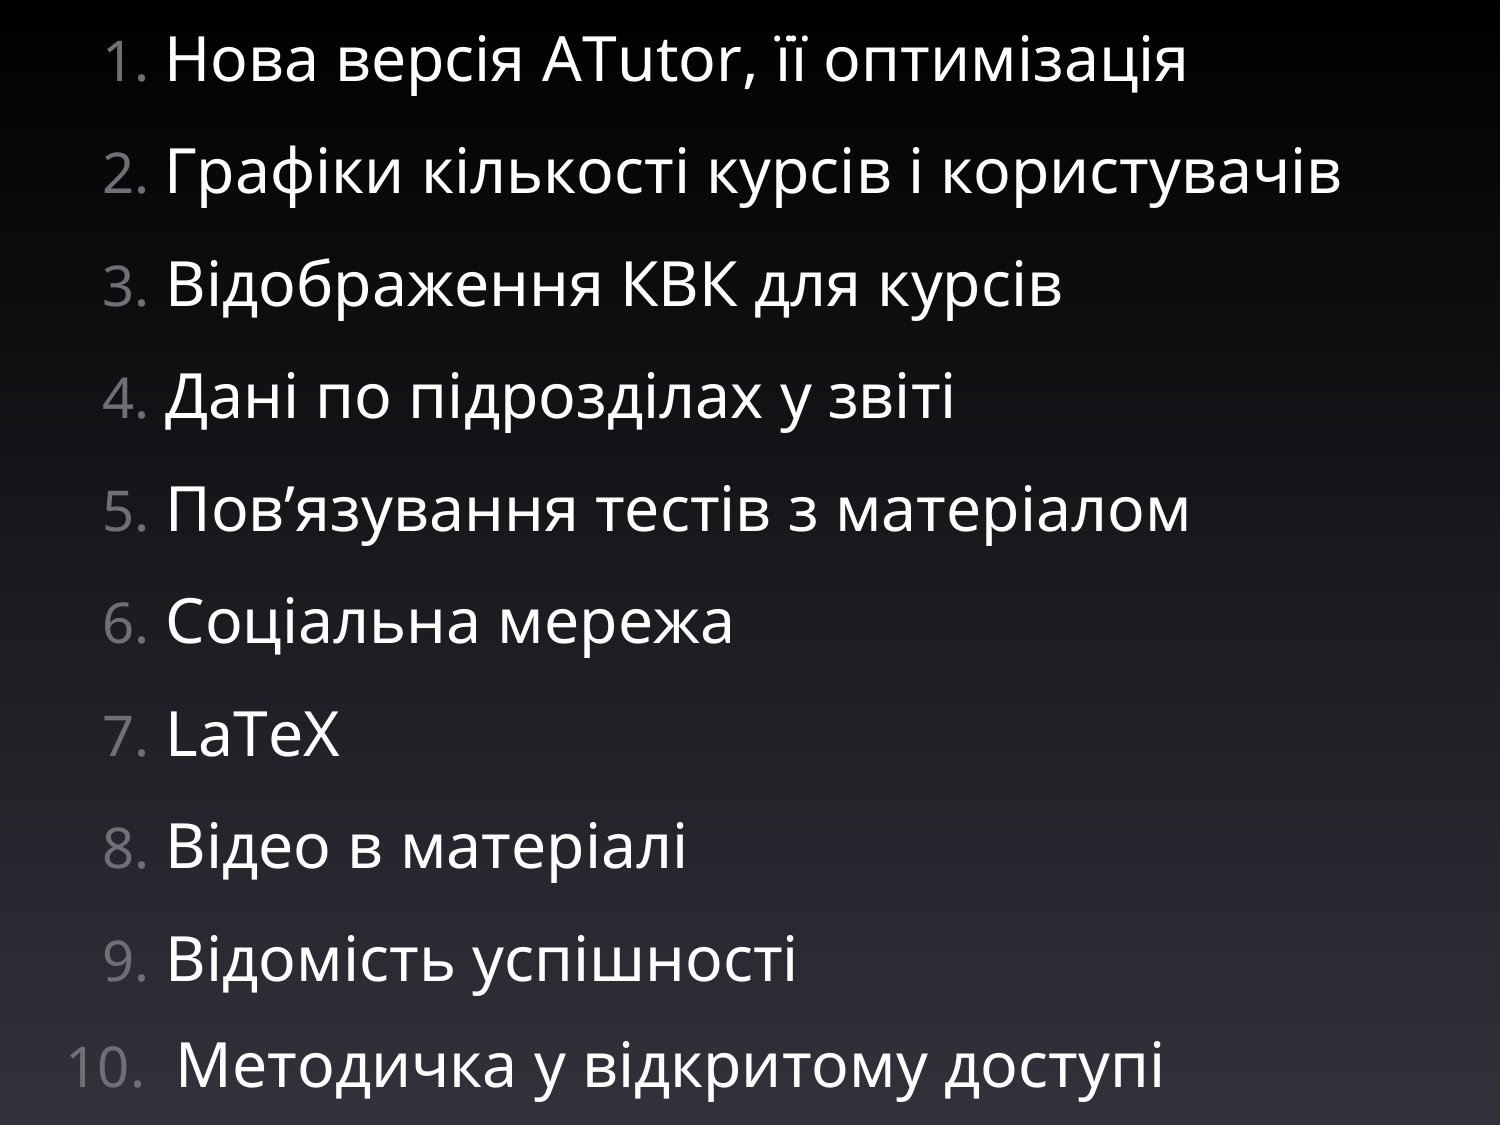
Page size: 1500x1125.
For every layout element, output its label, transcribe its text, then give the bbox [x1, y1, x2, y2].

text_box 2. Графіки кількості курсів і користувачів [87, 124, 1475, 213]
text_box 5. Пов’язування тестів з матеріалом [87, 462, 1475, 550]
text_box 8. Відео в матеріалі [87, 799, 1475, 888]
text_box 7. LaTeX [87, 687, 1475, 775]
text_box 6. Соціальна мережа [87, 574, 1475, 663]
text_box 3. Відображення КВК для курсів [87, 237, 1475, 325]
text_box 4. Дані по підрозділах у звіті [87, 349, 1475, 438]
text_box 1. Нова версія ATutor, її оптимізація [87, 12, 1475, 100]
text_box 9. Відомість успішності [87, 912, 1475, 1000]
text_box 10. Методичка у відкритому доступі [51, 1018, 1476, 1107]
